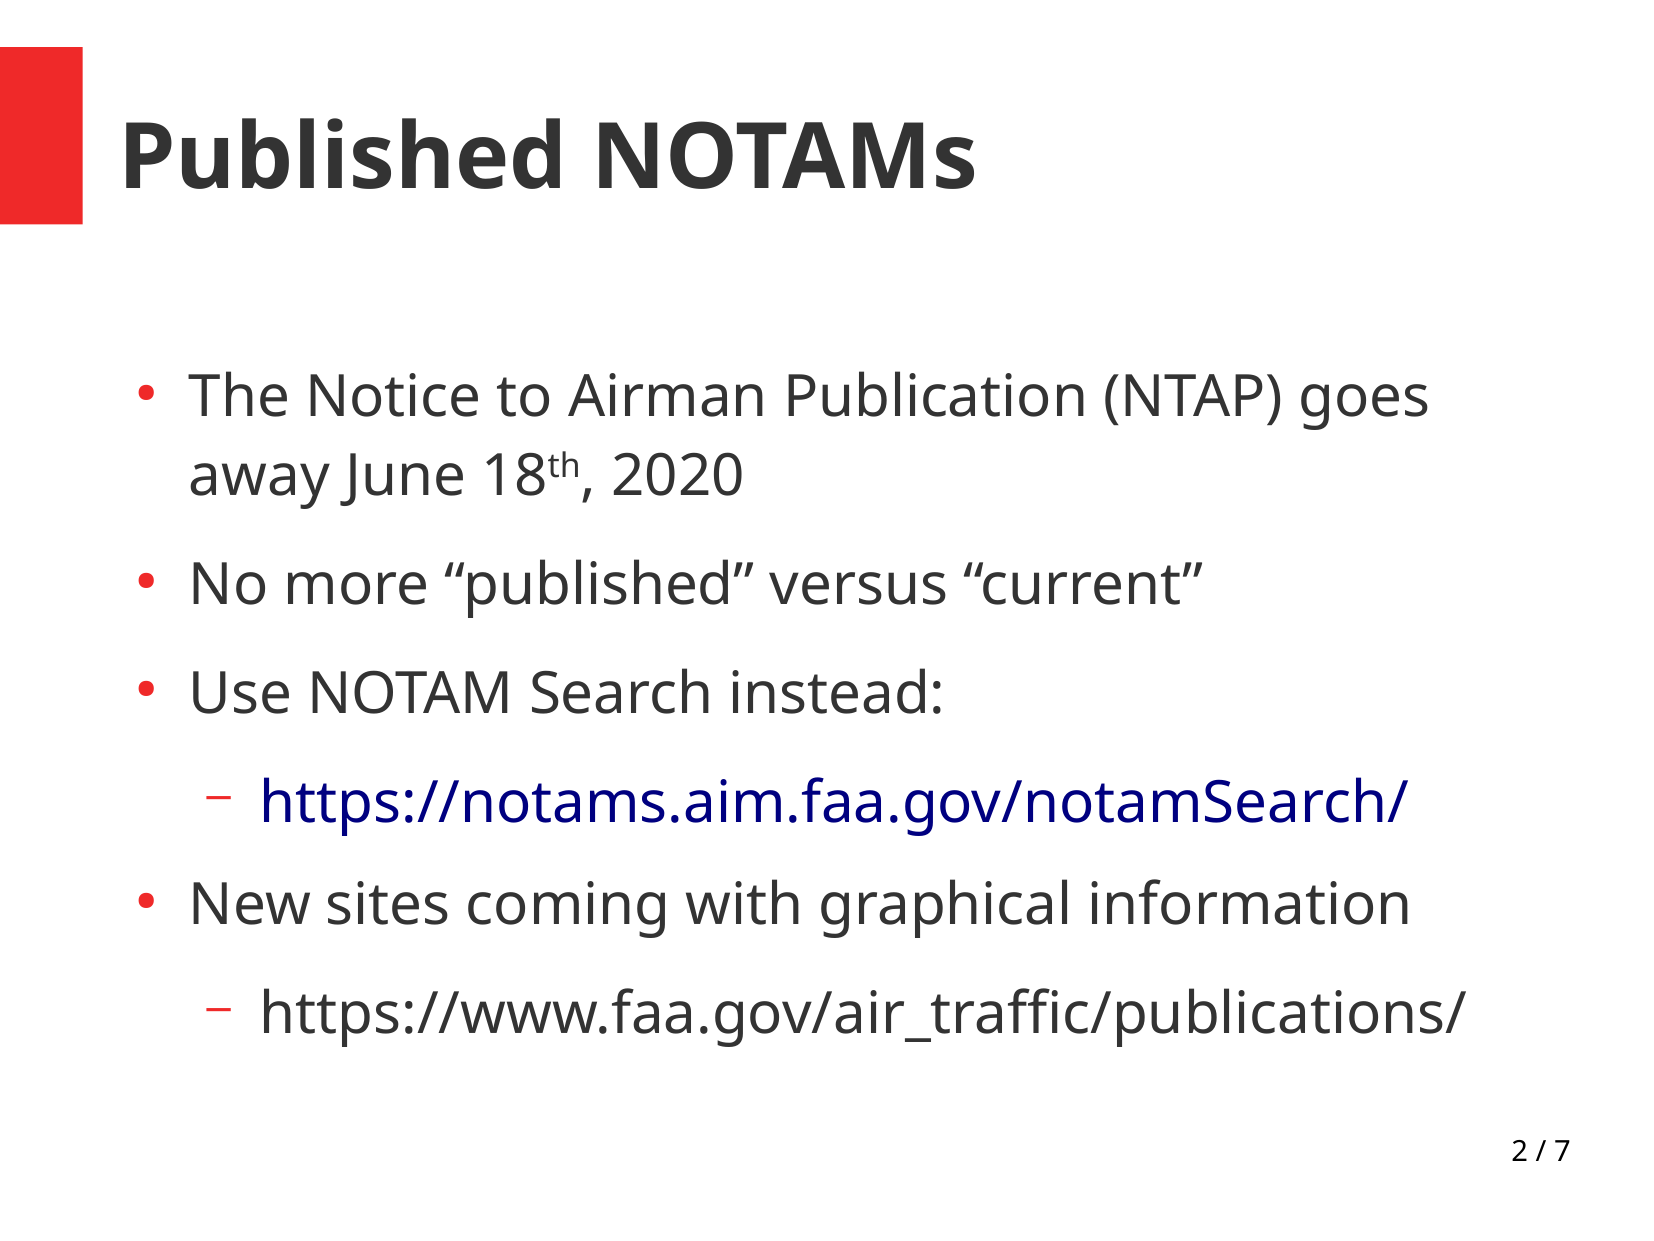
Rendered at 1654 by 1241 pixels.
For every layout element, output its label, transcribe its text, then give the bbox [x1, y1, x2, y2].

list The Notice to Airman Publication (NTAP) goes away June 18th, 2020 No more “published” versus “current” Use NOTAM Search instead: https://notams.aim.faa.gov/notamSearch/ New sites coming with graphical information https://www.faa.gov/air_traffic/publications/ [118, 354, 1536, 1074]
title Published NOTAMs [118, 49, 1571, 257]
